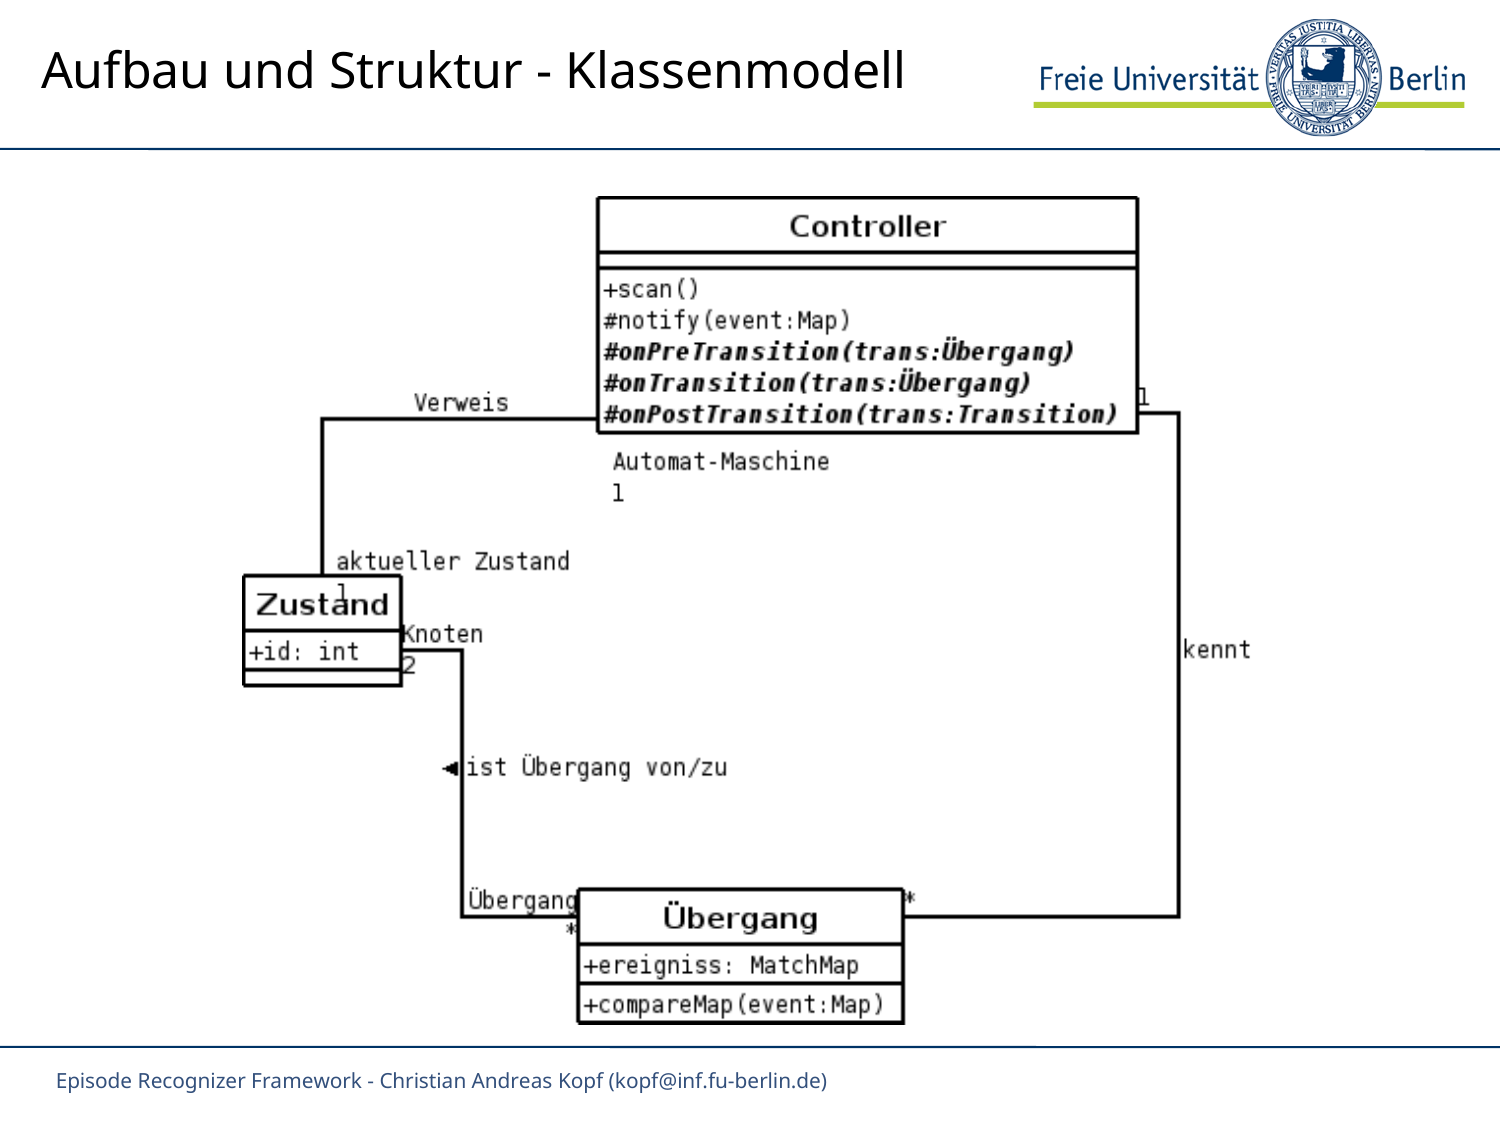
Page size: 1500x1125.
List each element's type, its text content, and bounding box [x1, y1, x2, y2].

chart [29, 177, 1478, 1034]
title Aufbau und Struktur - Klassenmodell [41, 0, 1016, 138]
picture [1033, 19, 1470, 137]
